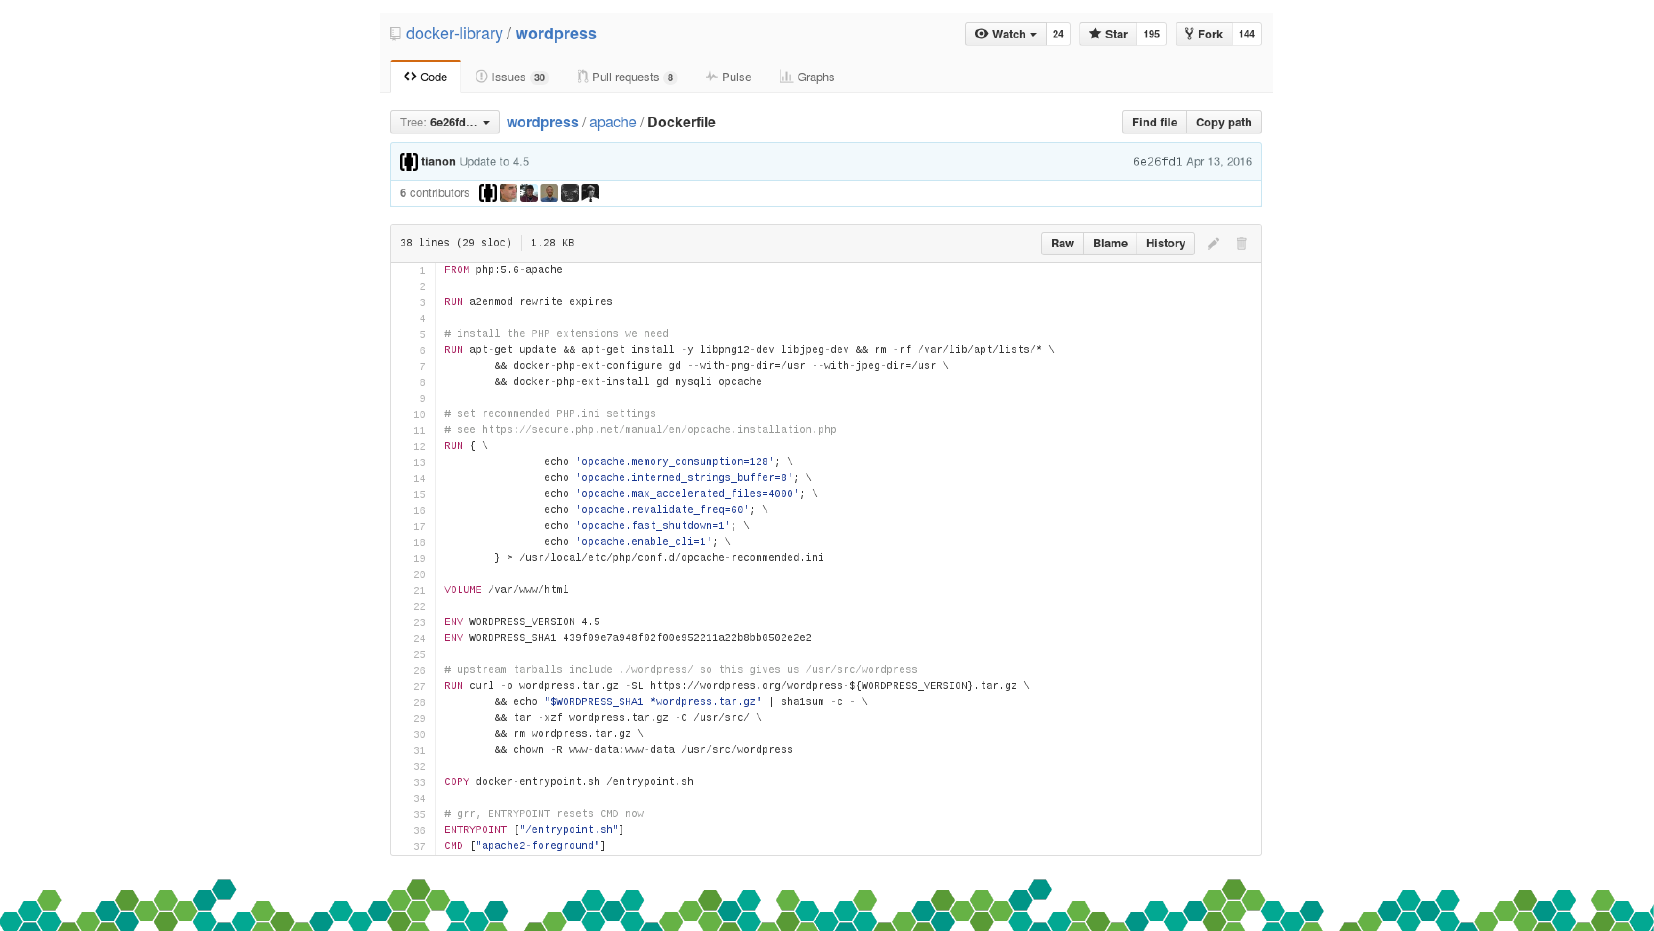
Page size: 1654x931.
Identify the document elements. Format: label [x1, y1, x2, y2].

picture [380, 13, 1273, 870]
picture [0, 871, 1654, 931]
